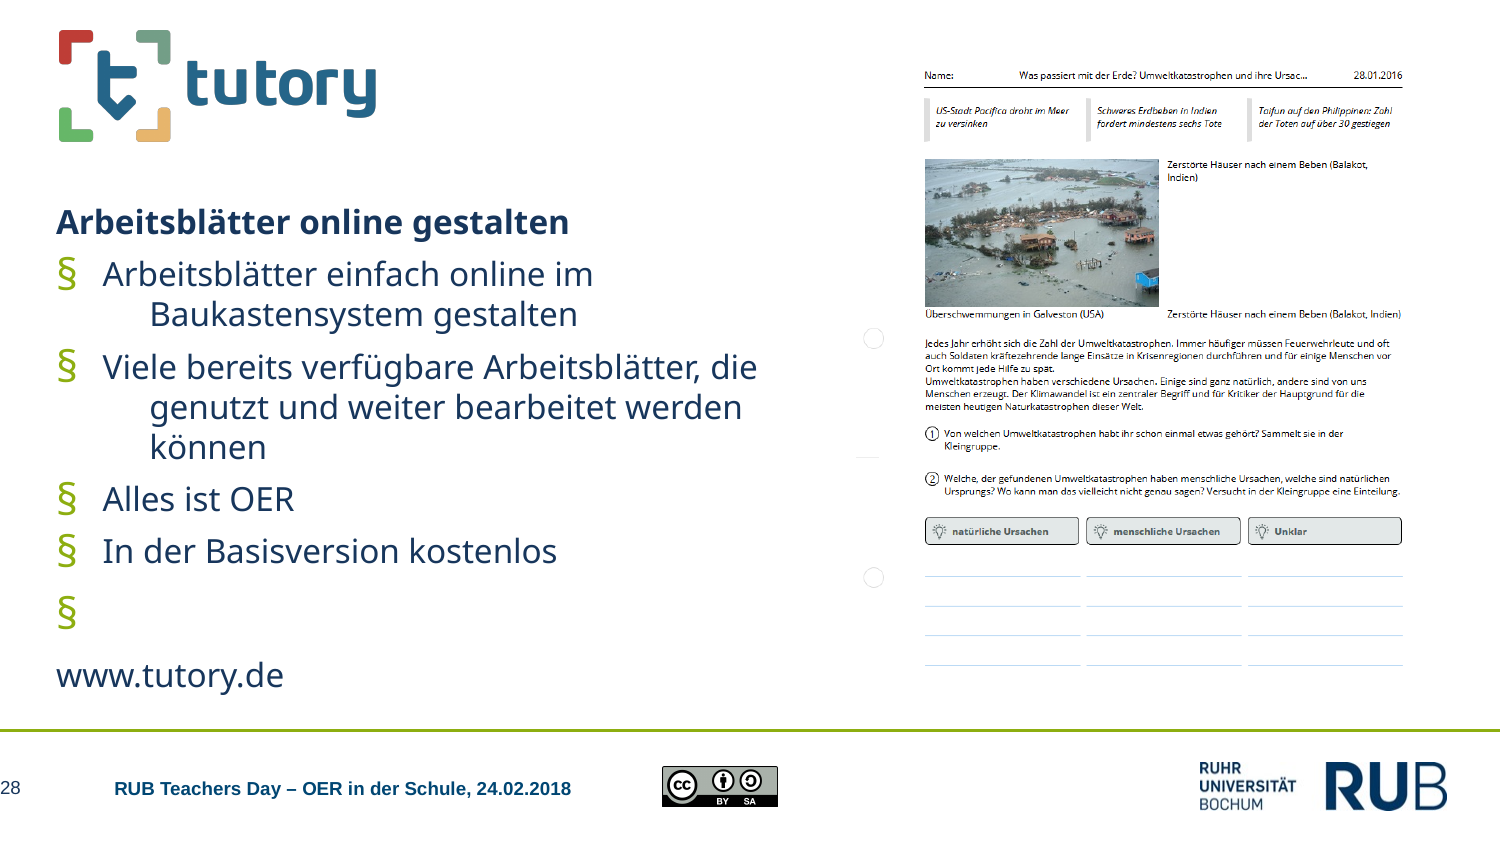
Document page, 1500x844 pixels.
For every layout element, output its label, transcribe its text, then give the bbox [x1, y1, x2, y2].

picture [662, 766, 778, 808]
picture [856, 30, 1433, 680]
text_box 28 [0, 764, 85, 810]
text_box Arbeitsblätter online gestalten Arbeitsblätter einfach online im Baukastensystem gestalten Viele bereits verfügbare Arbeitsblätter, die genutzt und weiter bearbeitet werden können Alles ist OER In der Basisversion kostenlos www.tutory.de [55, 201, 813, 641]
picture [59, 30, 376, 142]
text_box RUB Teachers Day – OER in der Schule, 24.02.2018 [114, 776, 948, 822]
